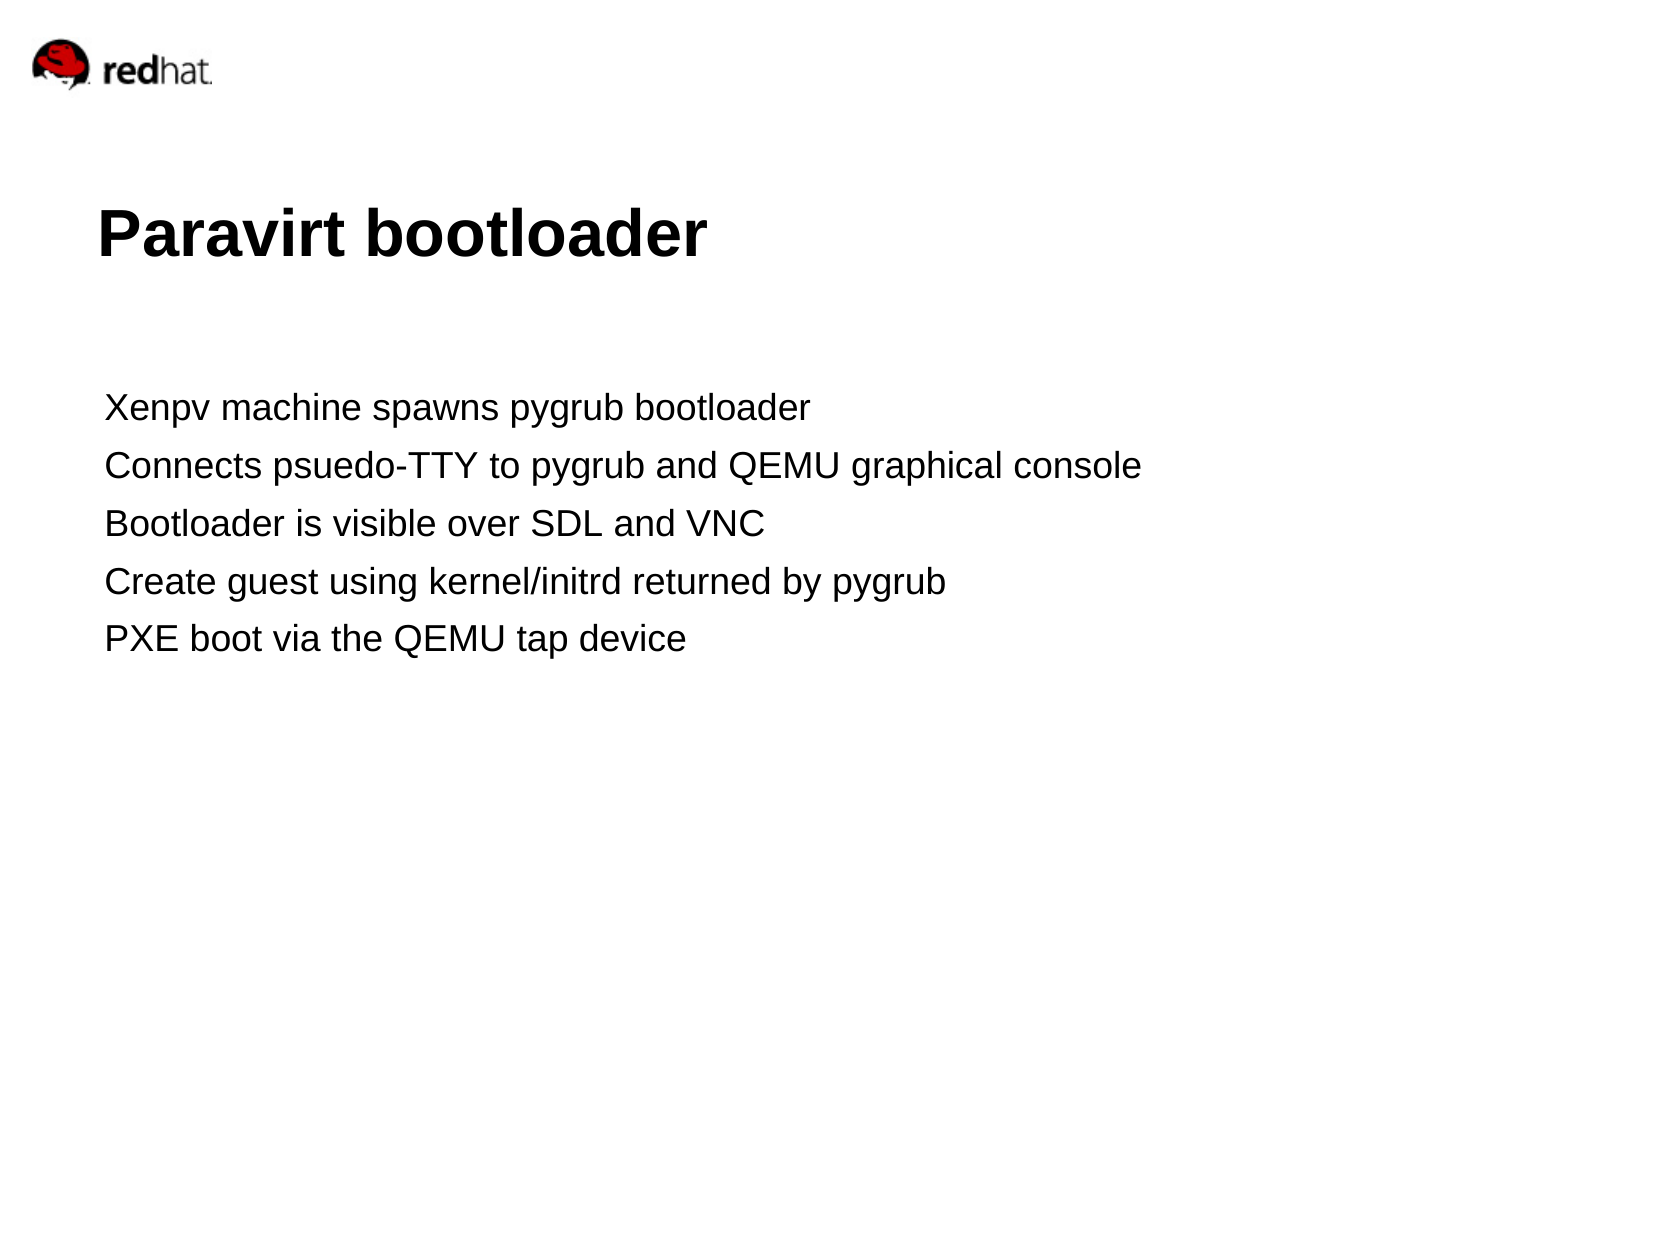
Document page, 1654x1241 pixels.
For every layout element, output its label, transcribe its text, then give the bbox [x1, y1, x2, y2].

picture [31, 37, 212, 98]
title Paravirt bootloader [79, 159, 1485, 308]
list Xenpv machine spawns pygrub bootloader Connects psuedo-TTY to pygrub and QEMU graphical console Bootloader is visible over SDL and VNC Create guest using kernel/initrd returned by pygrub PXE boot via the QEMU tap device [104, 329, 1510, 1062]
